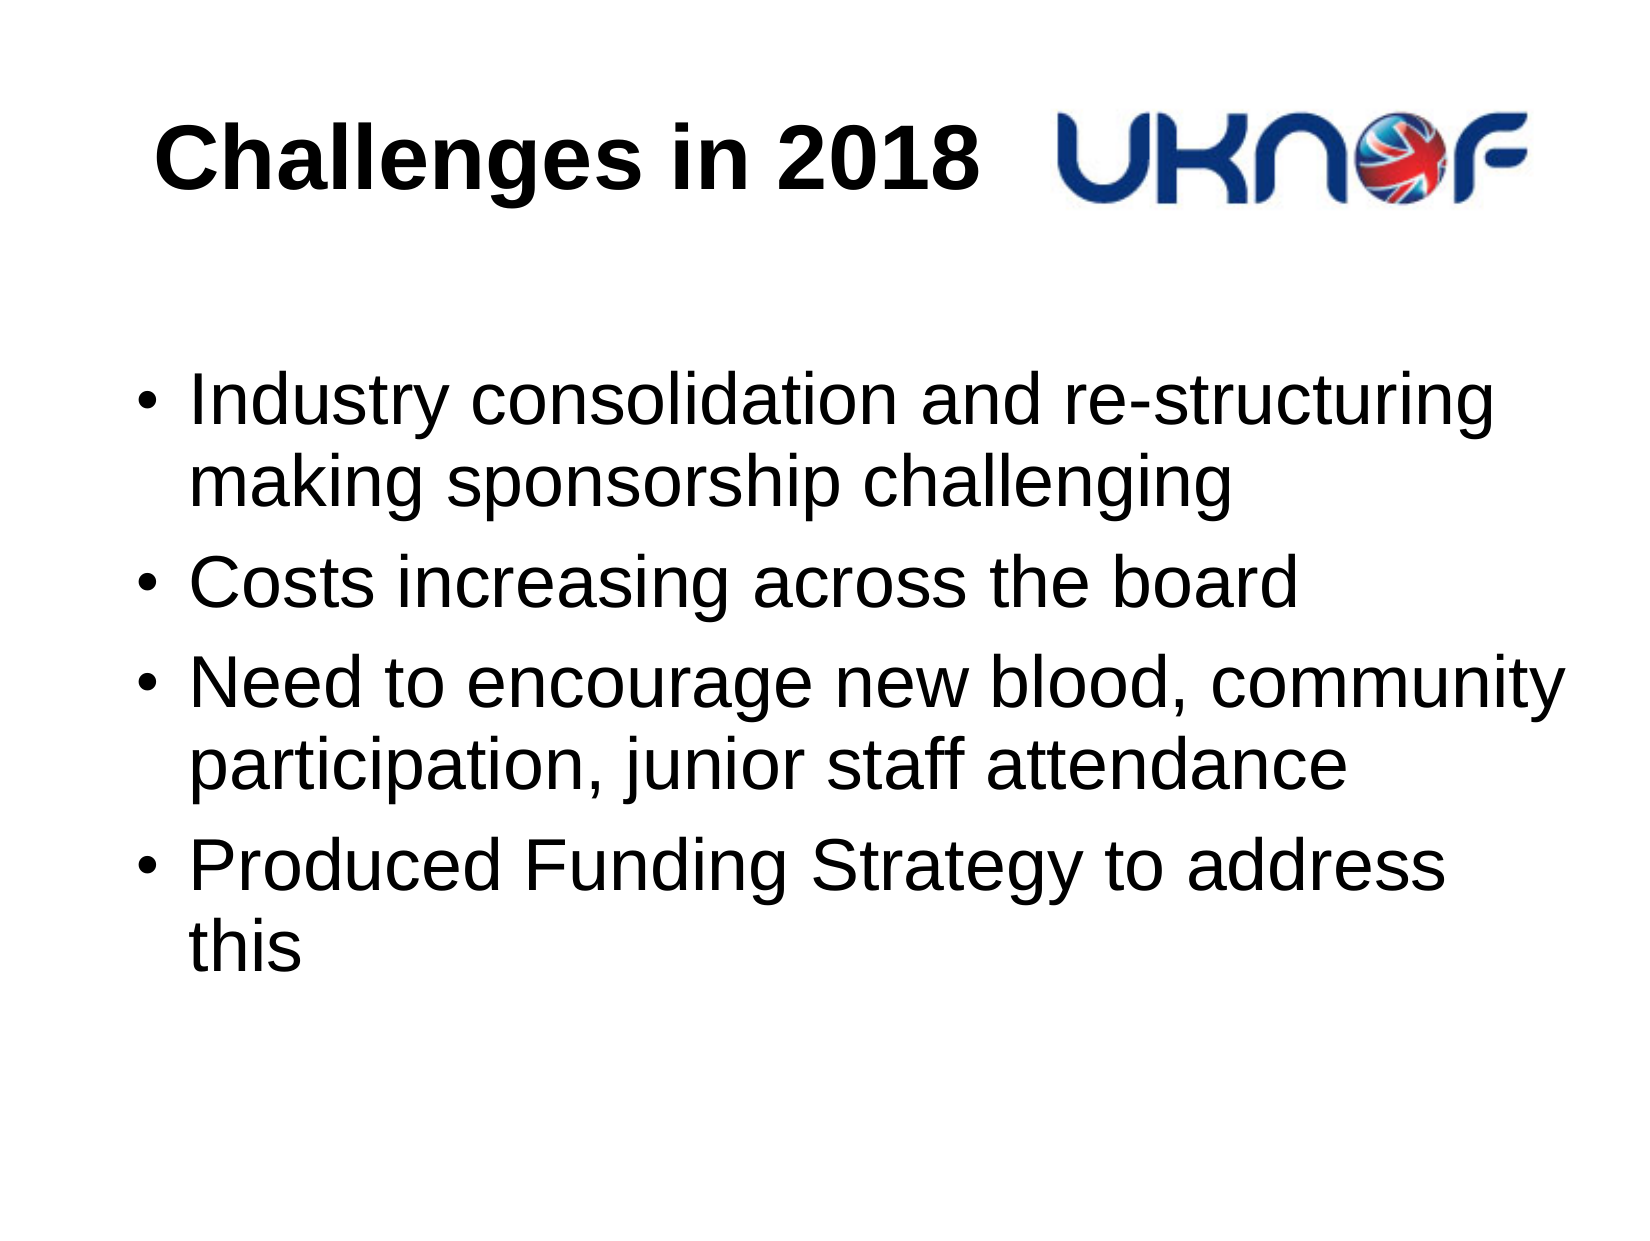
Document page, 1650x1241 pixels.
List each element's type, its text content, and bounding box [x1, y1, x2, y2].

title Challenges in 2018 [123, 37, 1013, 279]
list Industry consolidation and re-structuring making sponsorship challenging Costs increasing across the board Need to encourage new blood, community participation, junior staff attendance Produced Funding Strategy to address this [75, 358, 1576, 1128]
picture [1050, 93, 1536, 225]
